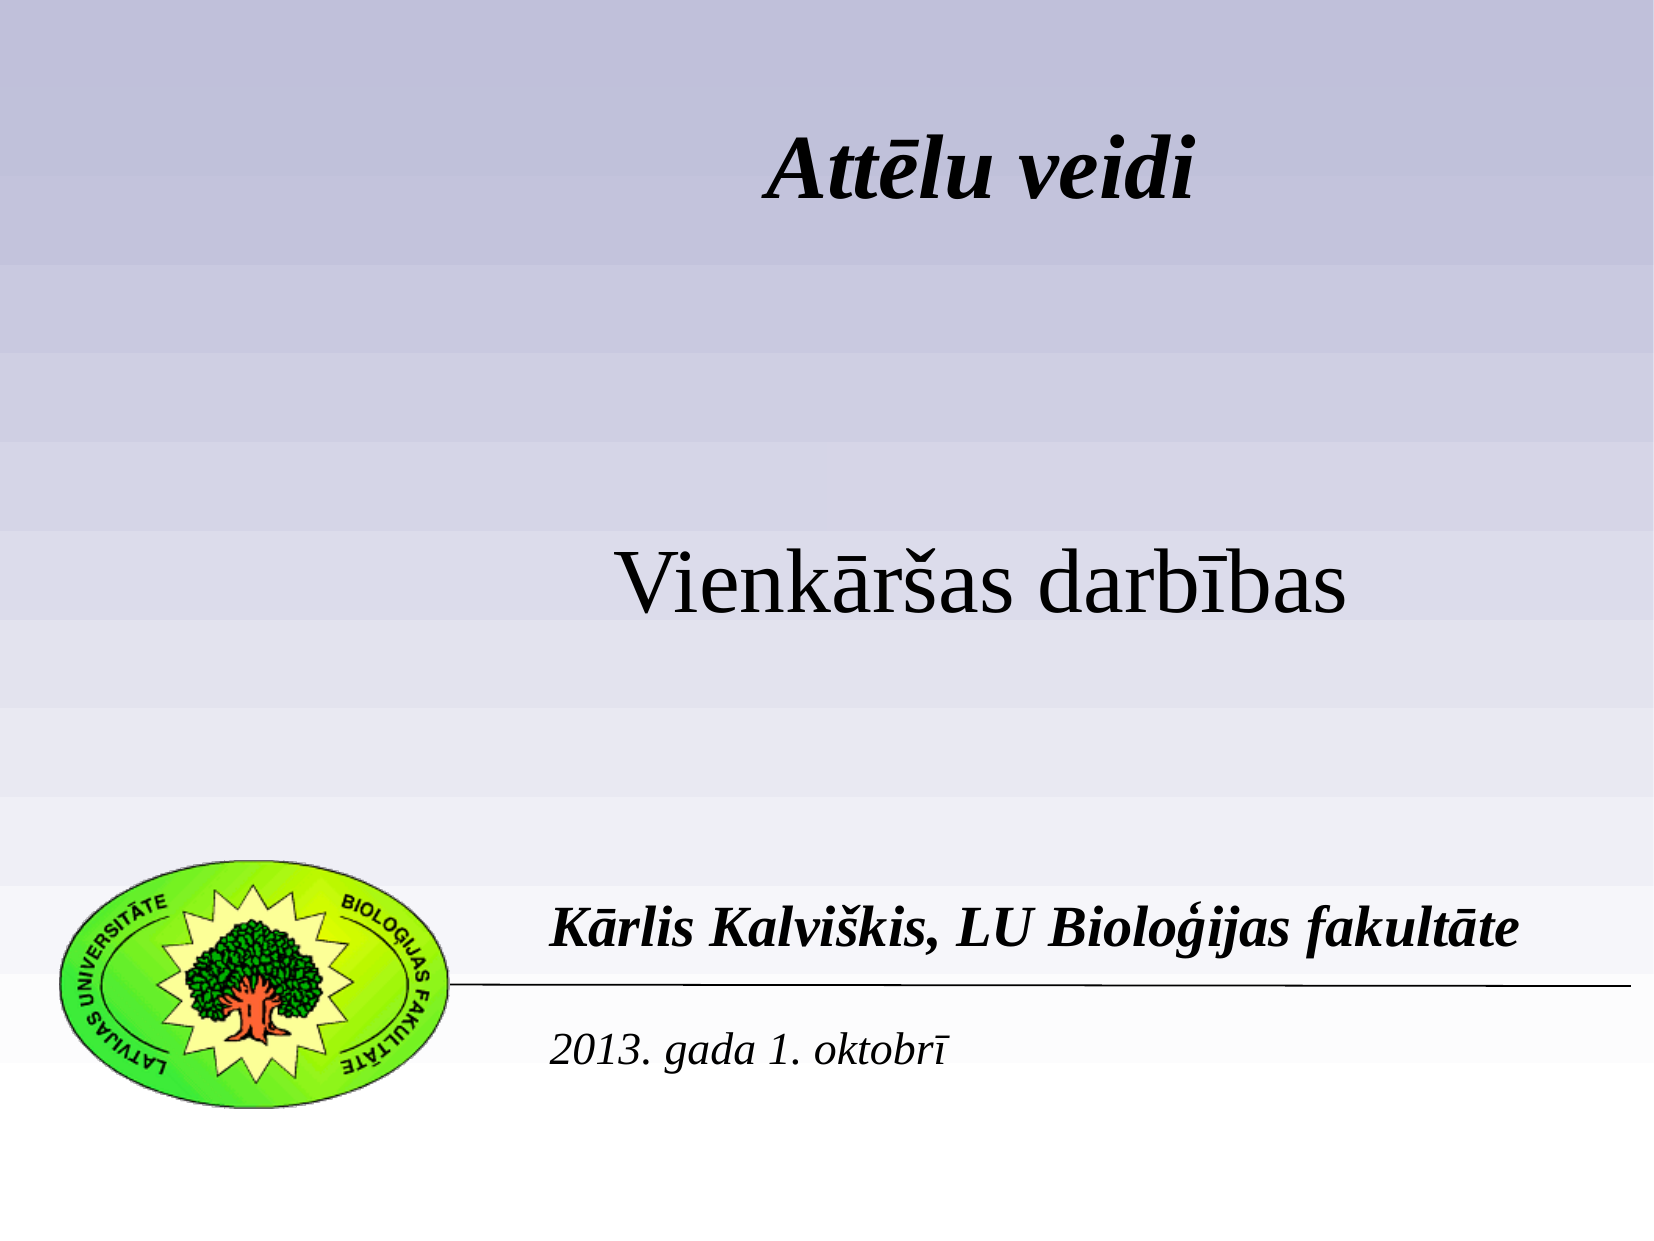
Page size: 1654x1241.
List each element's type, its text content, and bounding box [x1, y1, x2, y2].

picture [0, 0, 1654, 1241]
title Vienkāršas darbības [332, 314, 1632, 849]
